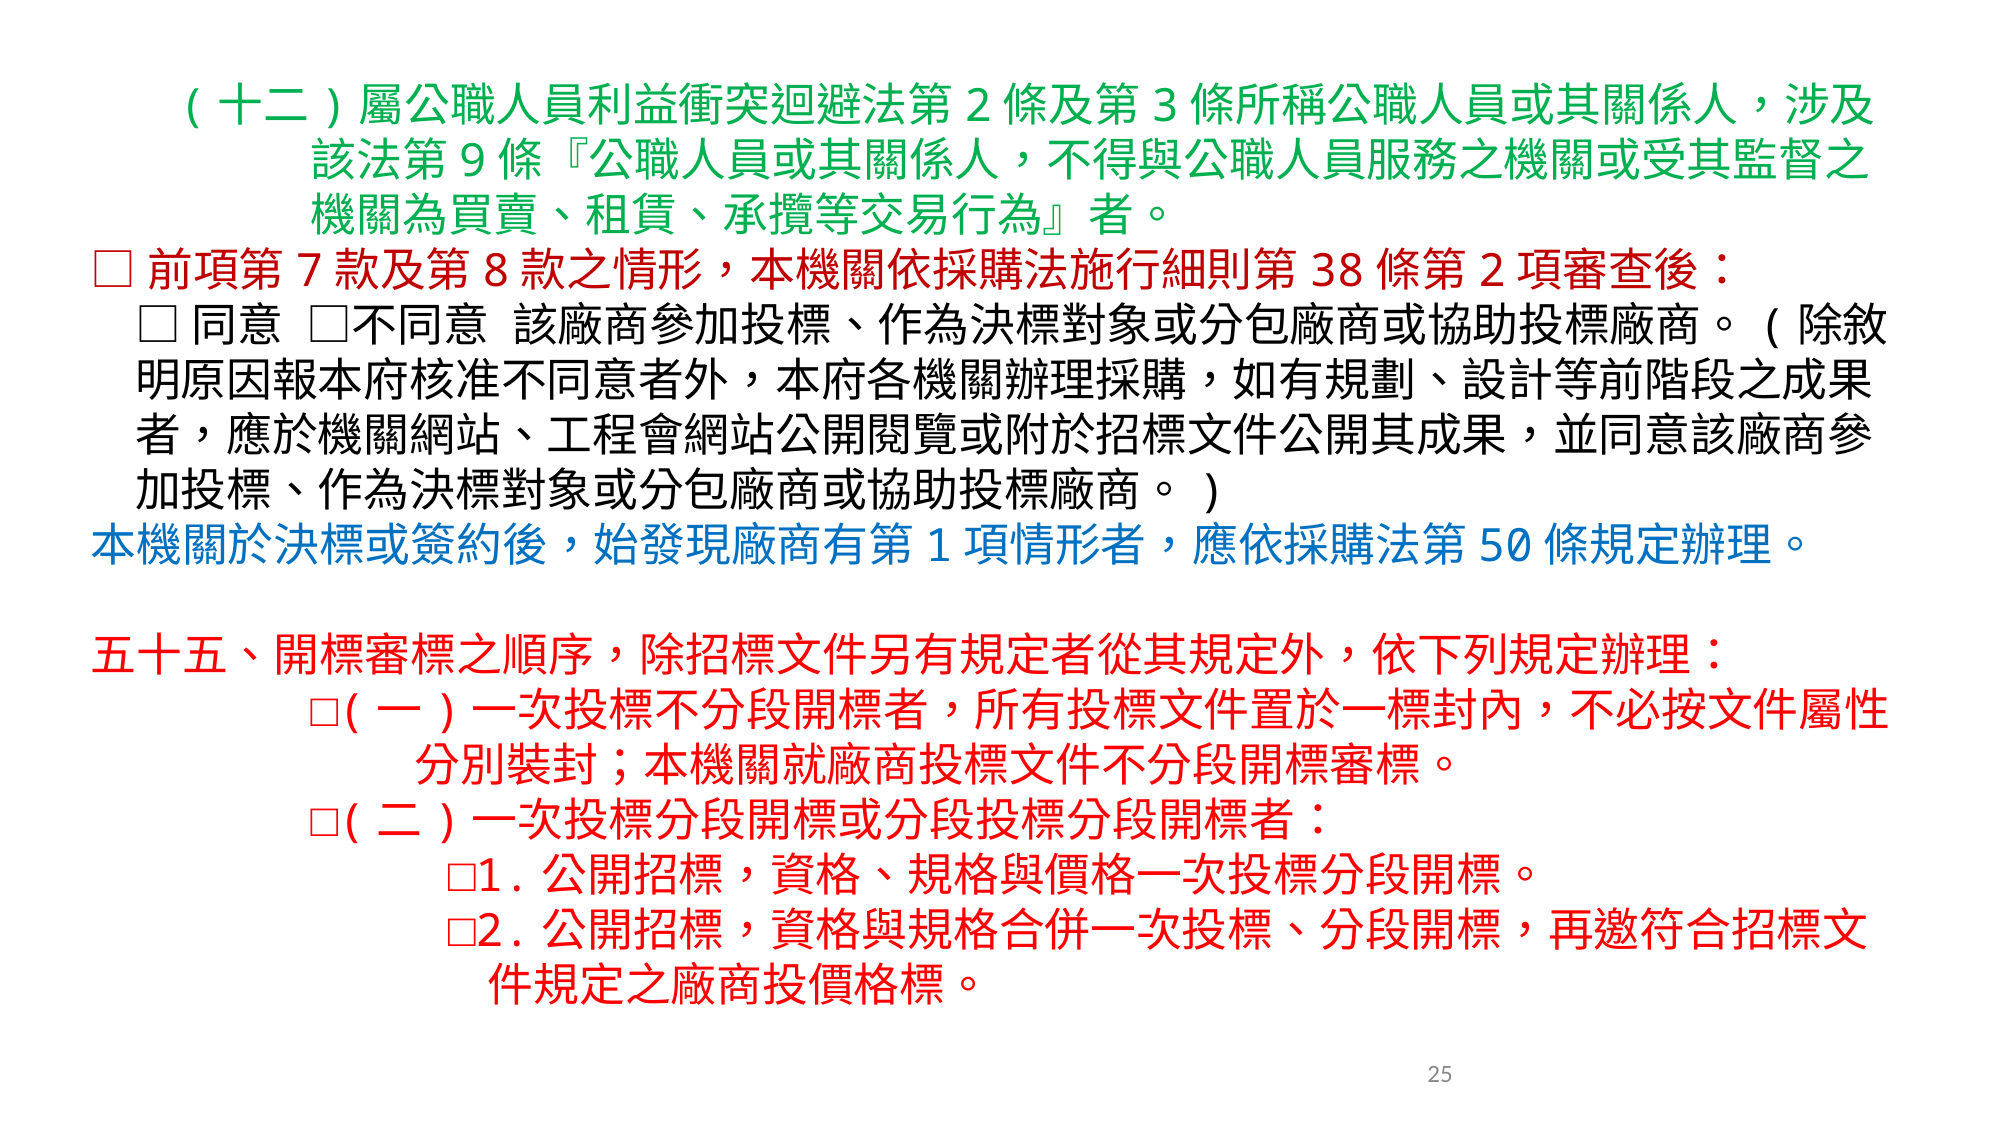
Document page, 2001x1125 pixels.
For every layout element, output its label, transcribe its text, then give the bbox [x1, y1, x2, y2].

text_box 25 [1412, 1042, 1863, 1103]
text_box (十二)屬公職人員利益衝突迴避法第2條及第3條所稱公職人員或其關係人，涉及該法第9條『公職人員或其關係人，不得與公職人員服務之機關或受其監督之機關為買賣、租賃、承攬等交易行為』者。 □前項第7款及第8款之情形，本機關依採購法施行細則第38條第2項審查後： □同意 □不同意 該廠商參加投標、作為決標對象或分包廠商或協助投標廠商。(除敘明原因報本府核准不同意者外，本府各機關辦理採購，如有規劃、設計等前階段之成果者，應於機關網站、工程會網站公開閱覽或附於招標文件公開其成果，並同意該廠商參加投標、作為決標對象或分包廠商或協助投標廠商。) 本機關於決標或簽約後，始發現廠商有第1項情形者，應依採購法第50條規定辦理。 五十五、開標審標之順序，除招標文件另有規定者從其規定外，依下列規定辦理： □(一)一次投標不分段開標者，所有投標文件置於一標封內，不必按文件屬性分別裝封；本機關就廠商投標文件不分段開標審標。 □(二)一次投標分段開標或分段投標分段開標者： □1.公開招標，資格、規格與價格一次投標分段開標。 □2.公開招標，資格與規格合併一次投標、分段開標，再邀符合招標文件規定之廠商投價格標。 [76, 68, 1920, 1073]
